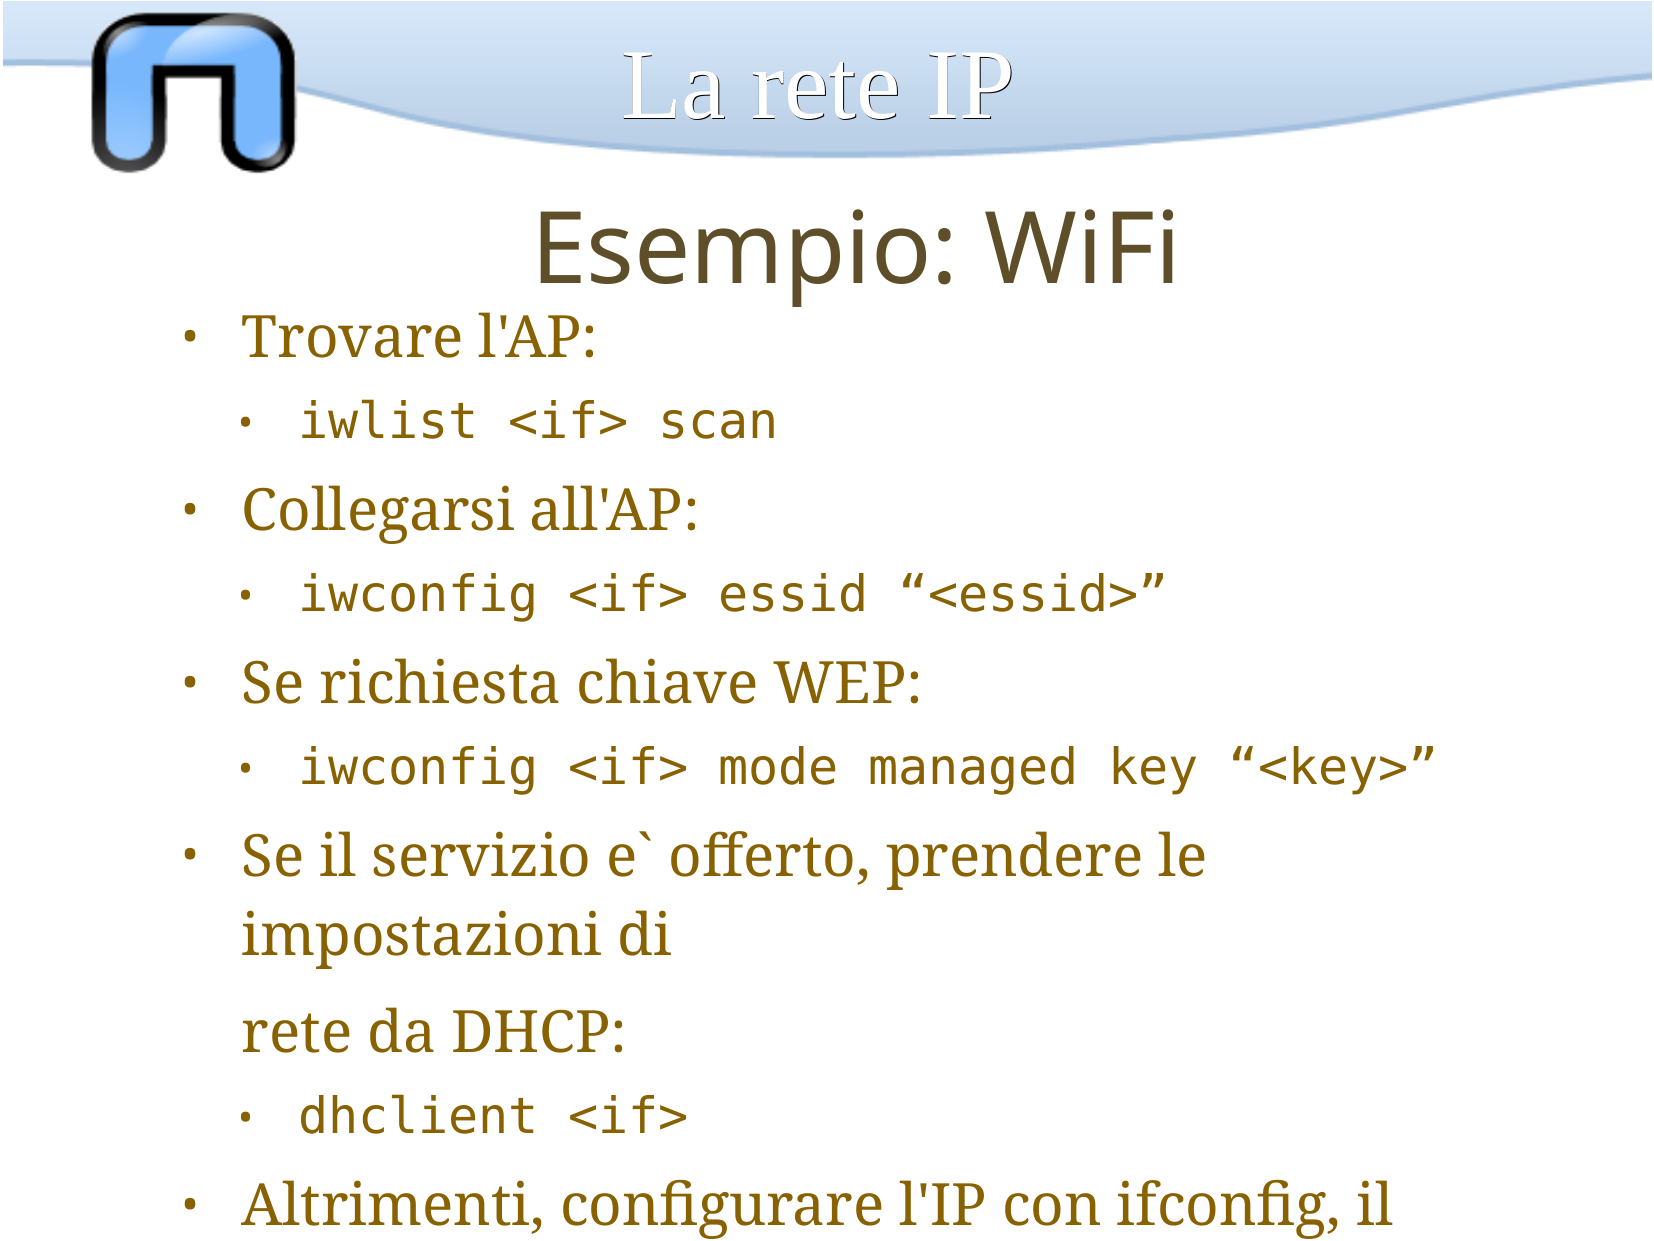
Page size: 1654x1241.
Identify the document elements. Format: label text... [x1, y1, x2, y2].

title Esempio: WiFi [147, 82, 1565, 408]
list Trovare l'AP: iwlist <if> scan Collegarsi all'AP: iwconfig <if> essid “<essid>” Se richiesta chiave WEP: iwconfig <if> mode managed key “<key>” Se il servizio e` offerto, prendere le impostazioni di rete da DHCP: dhclient <if> Altrimenti, configurare l'IP con ifconfig, il gateway con route, il dns editando /etc/resolv.conf [147, 408, 1565, 1241]
text_box La rete IP [573, 29, 1063, 82]
picture [0, 0, 1654, 1241]
